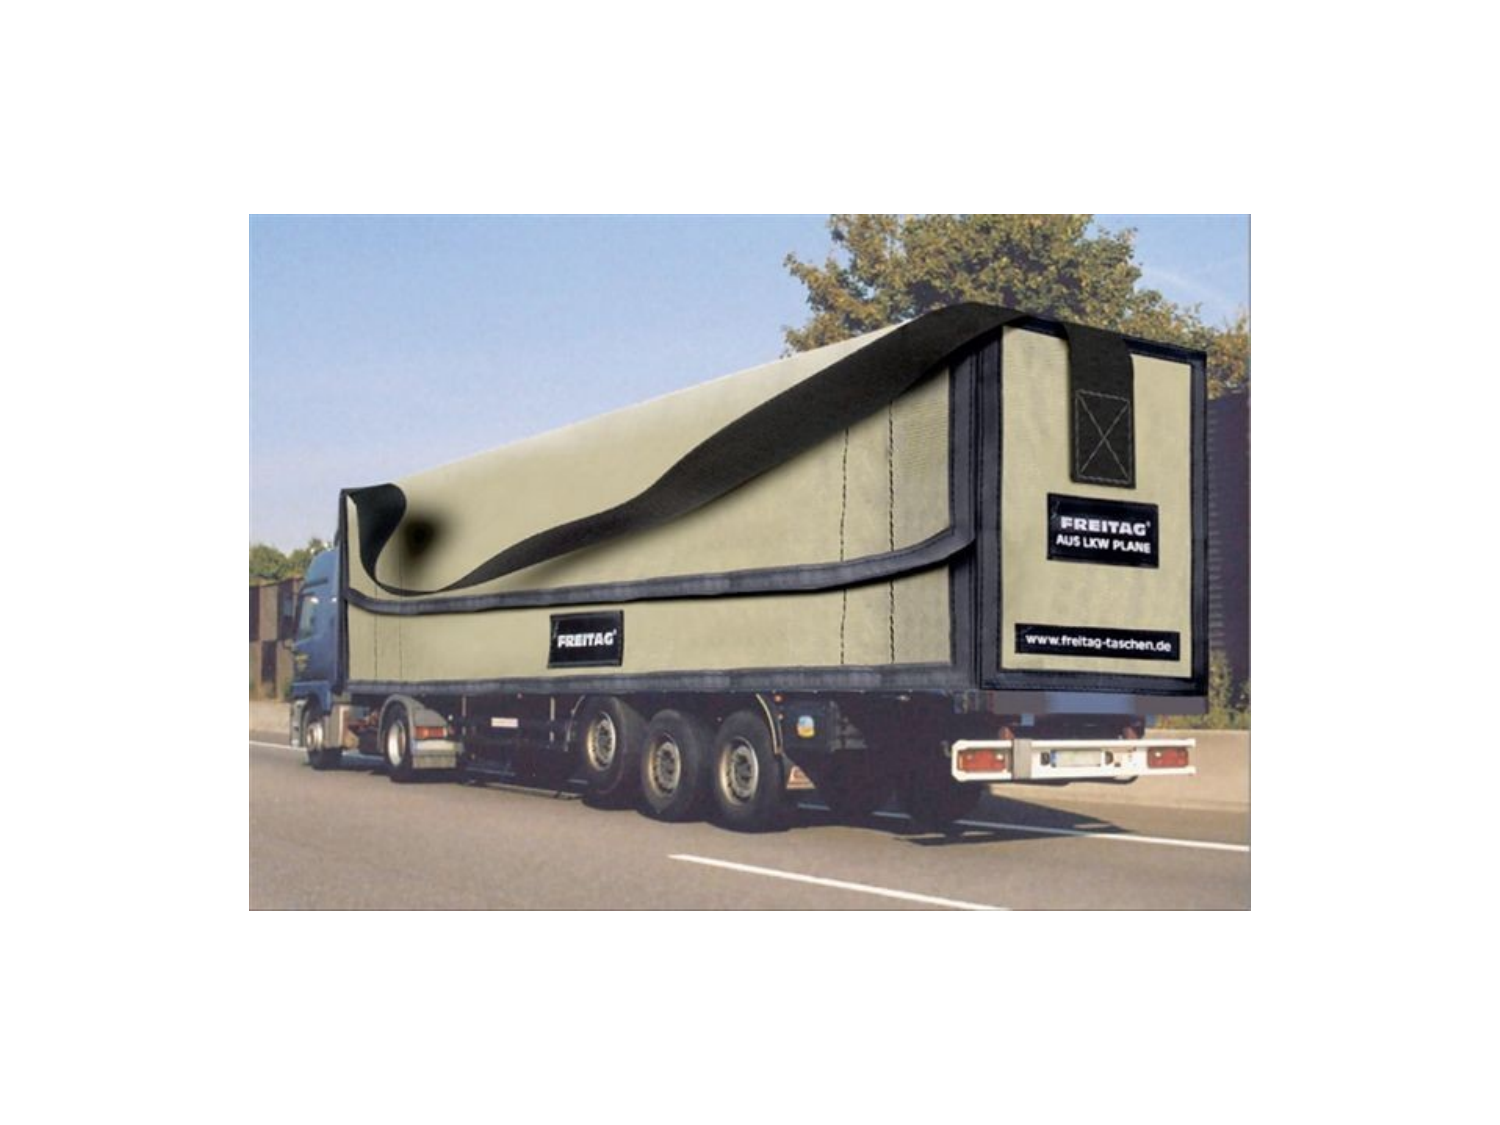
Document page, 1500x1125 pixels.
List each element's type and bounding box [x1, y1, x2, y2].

picture [249, 214, 1251, 911]
